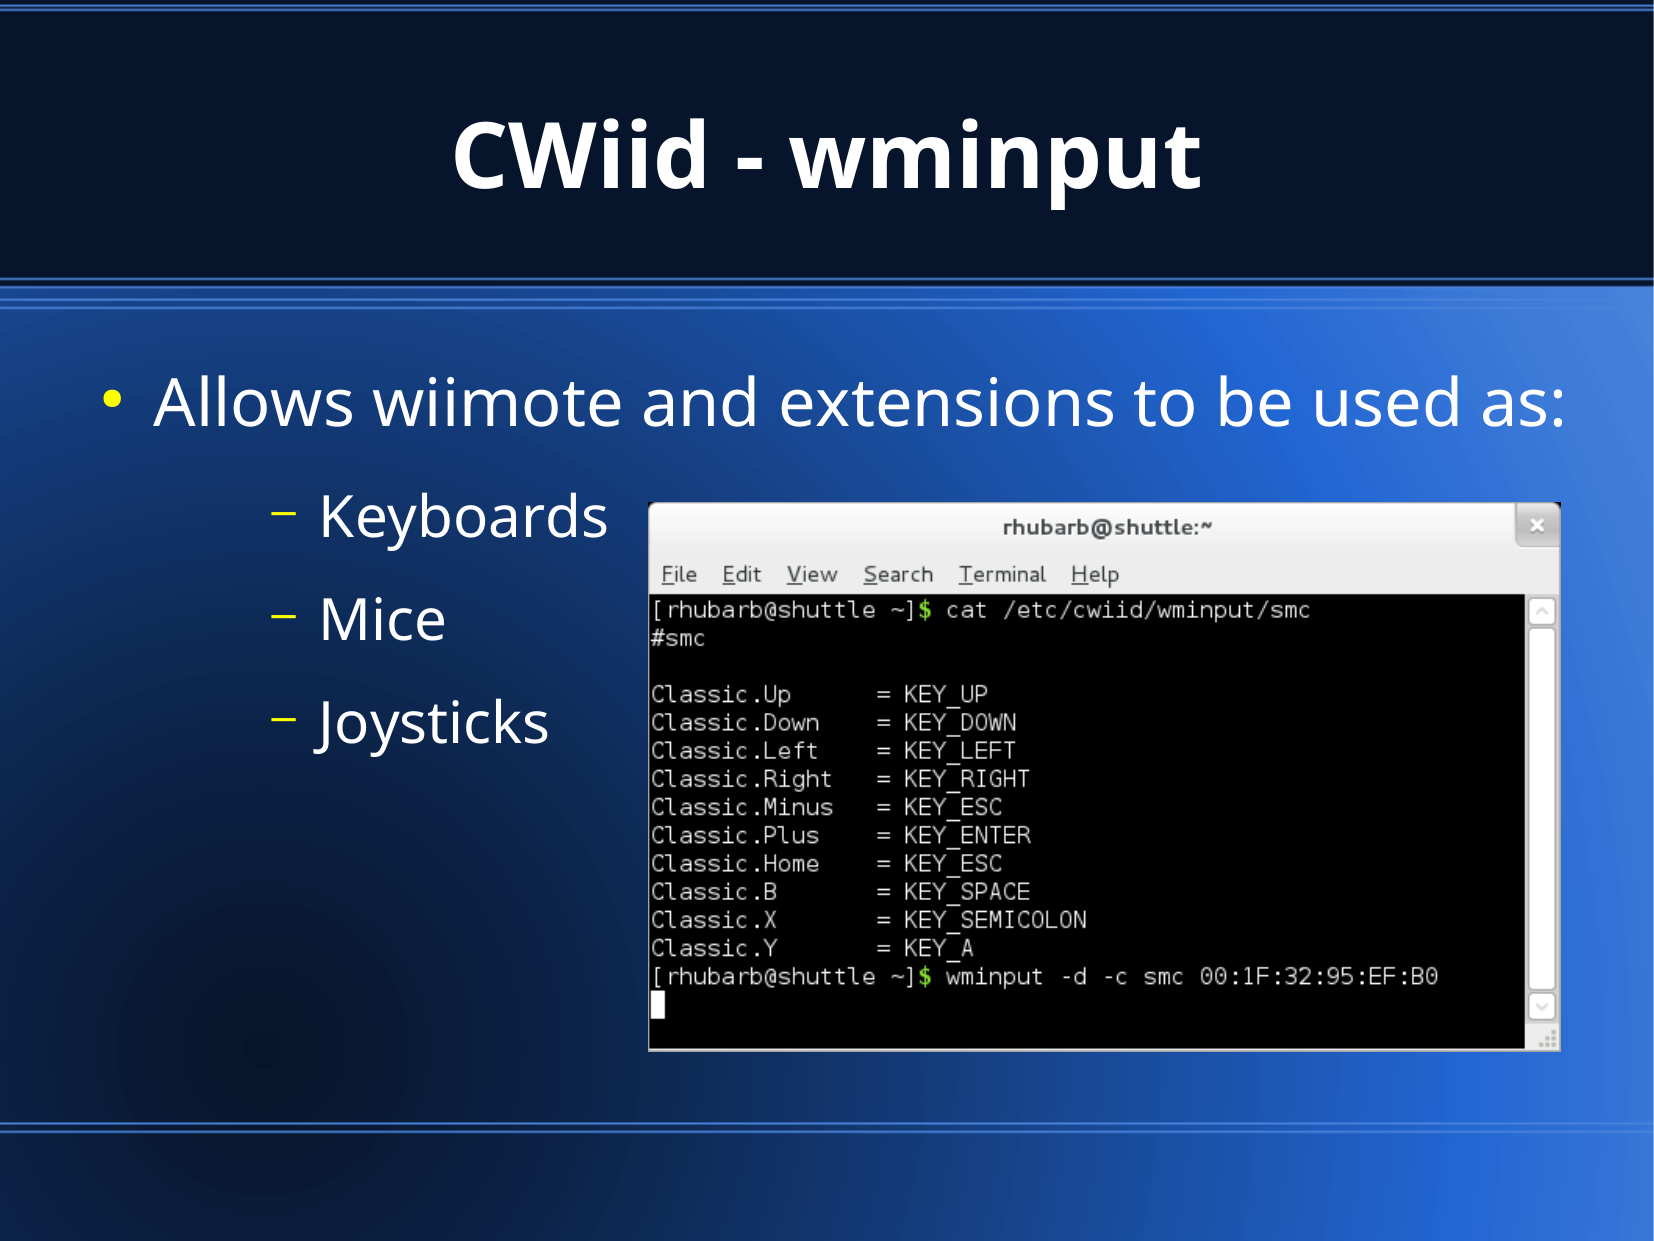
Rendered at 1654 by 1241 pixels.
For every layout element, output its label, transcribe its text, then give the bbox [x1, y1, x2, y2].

title CWiid - wminput [82, 49, 1571, 257]
picture [0, 0, 1654, 1241]
list Allows wiimote and extensions to be used as: Keyboards Mice Joysticks [82, 355, 1571, 1174]
